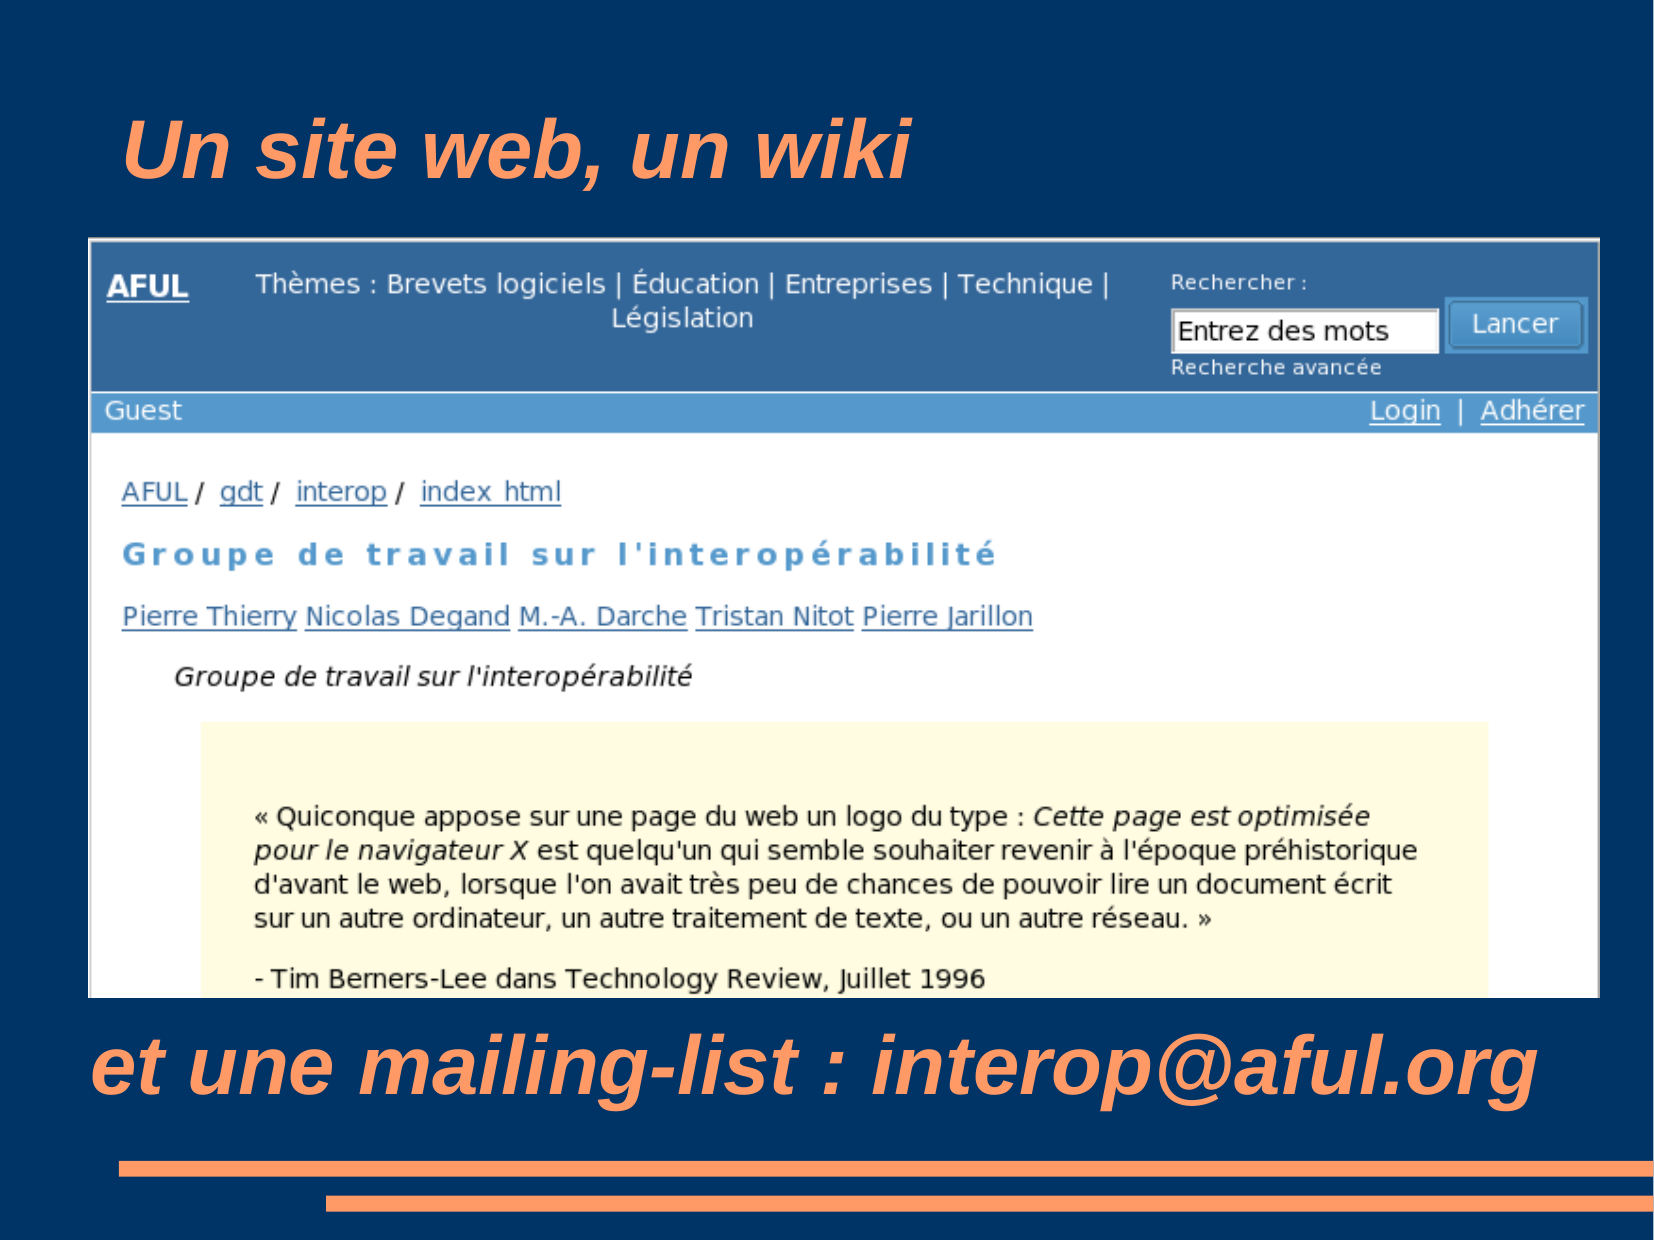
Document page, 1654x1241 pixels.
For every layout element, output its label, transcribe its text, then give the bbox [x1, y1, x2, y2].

title et une mailing-list : interop@aful.org [90, 962, 1565, 1170]
picture [88, 237, 1600, 999]
title Un site web, un wiki [121, 46, 1534, 237]
